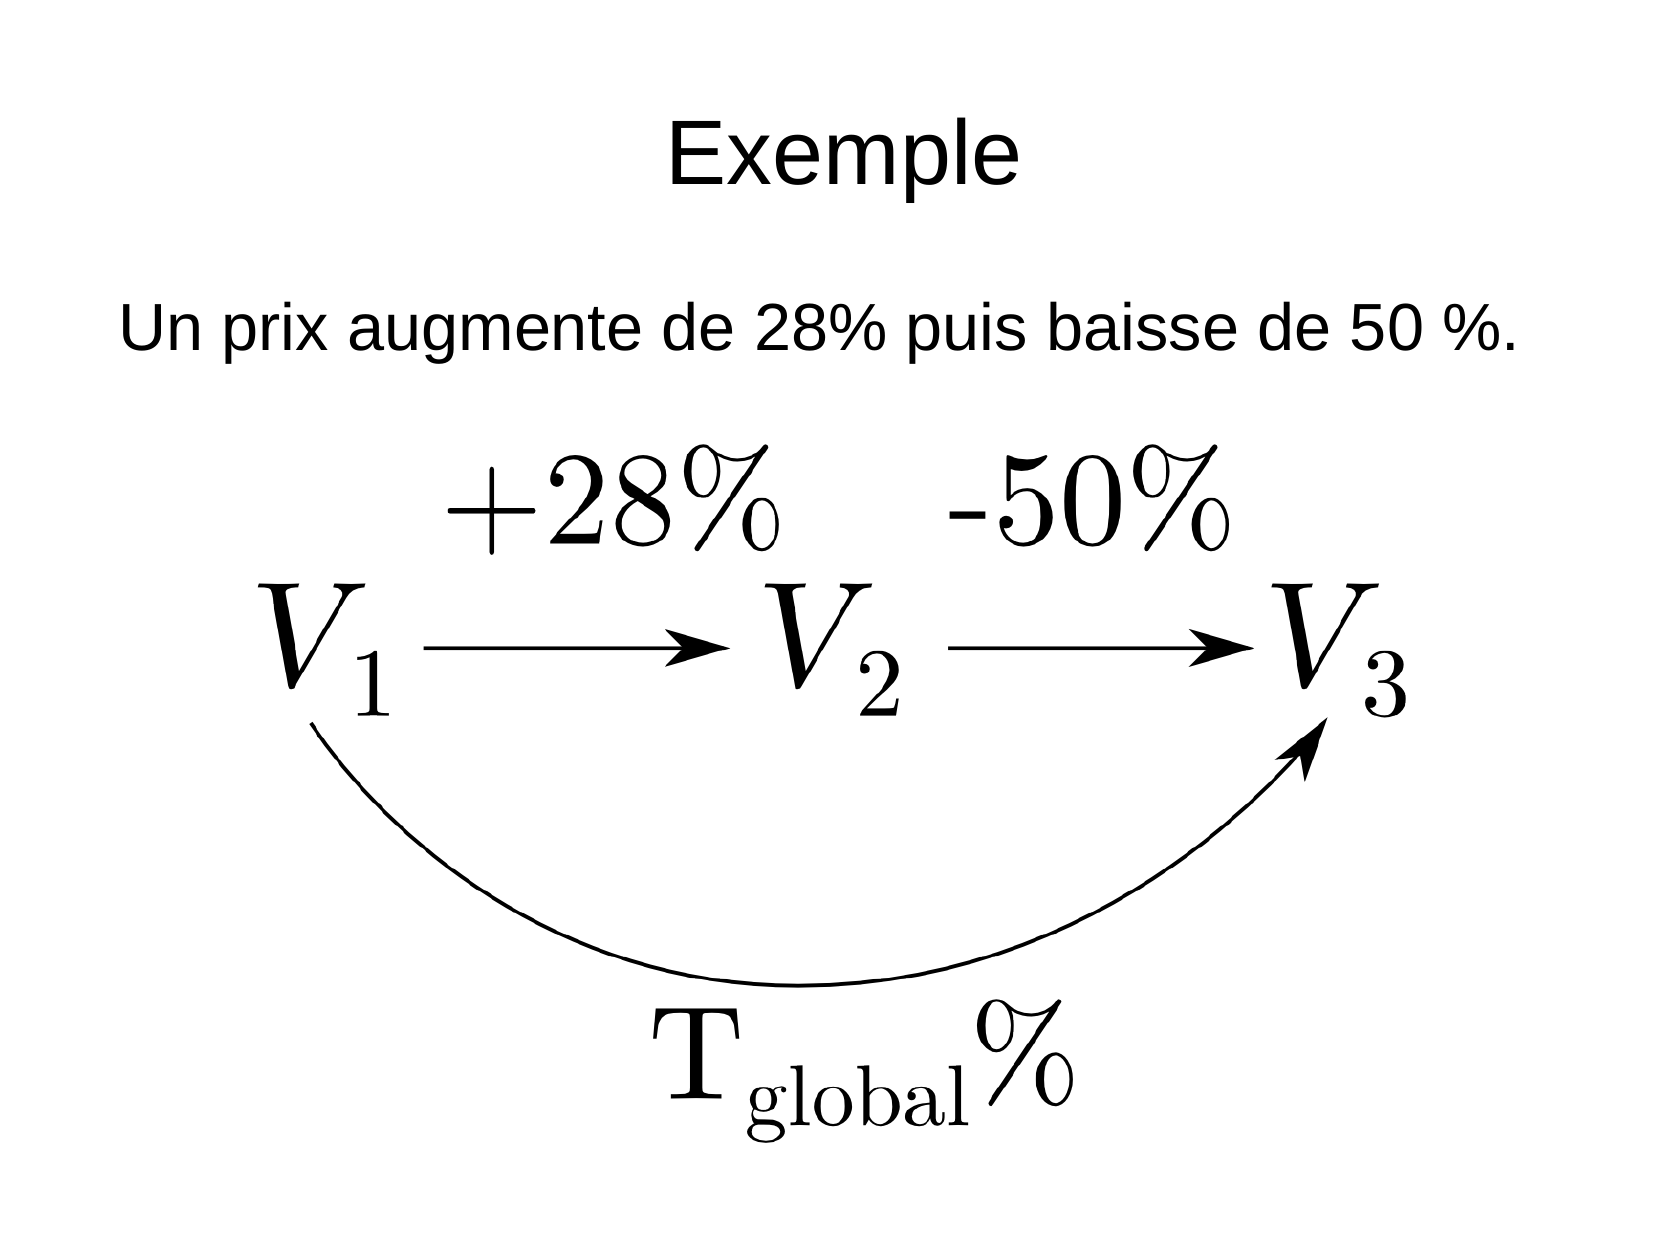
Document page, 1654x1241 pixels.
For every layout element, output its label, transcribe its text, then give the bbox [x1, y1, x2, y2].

title Exemple [82, 49, 1571, 257]
picture [208, 344, 1449, 1219]
subtitle Un prix augmente de 28% puis baisse de 50 %. [82, 290, 1571, 1010]
